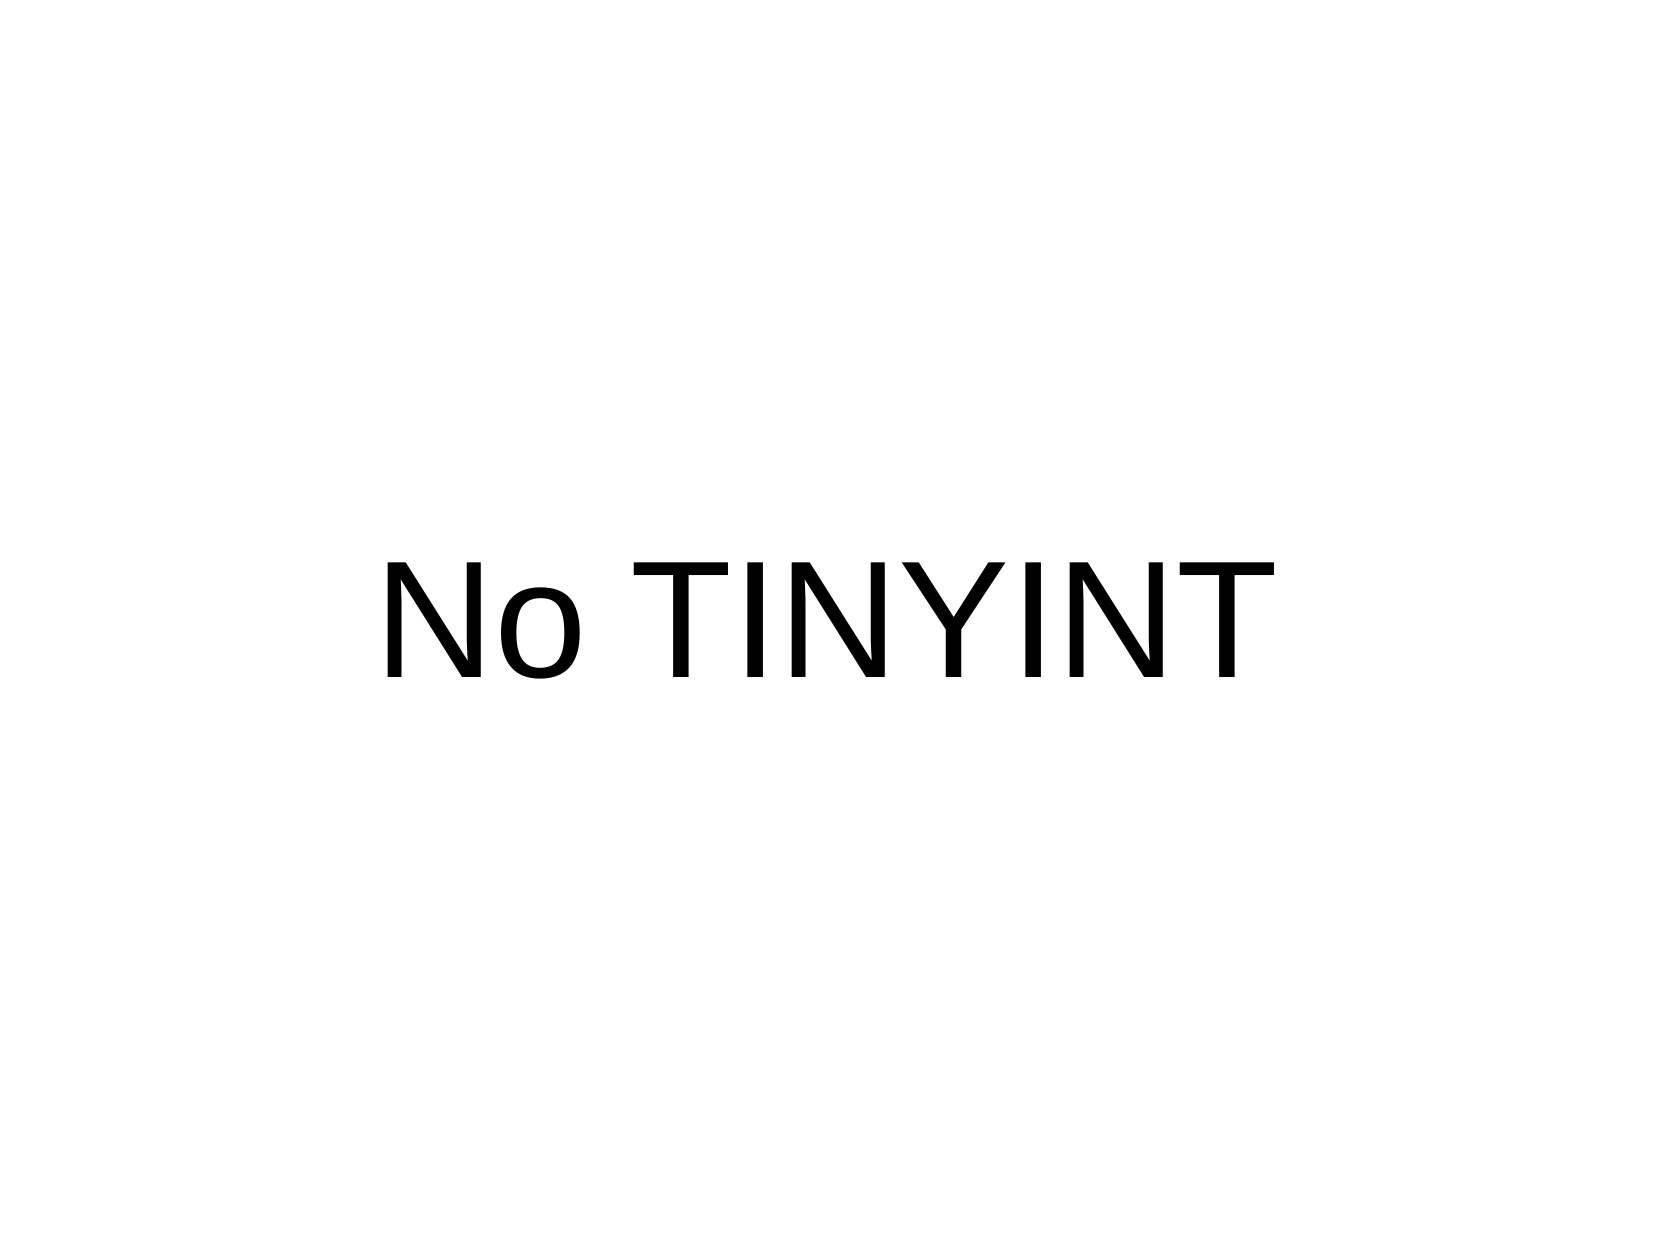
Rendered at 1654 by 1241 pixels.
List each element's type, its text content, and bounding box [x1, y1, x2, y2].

title No TINYINT [0, 516, 1654, 724]
